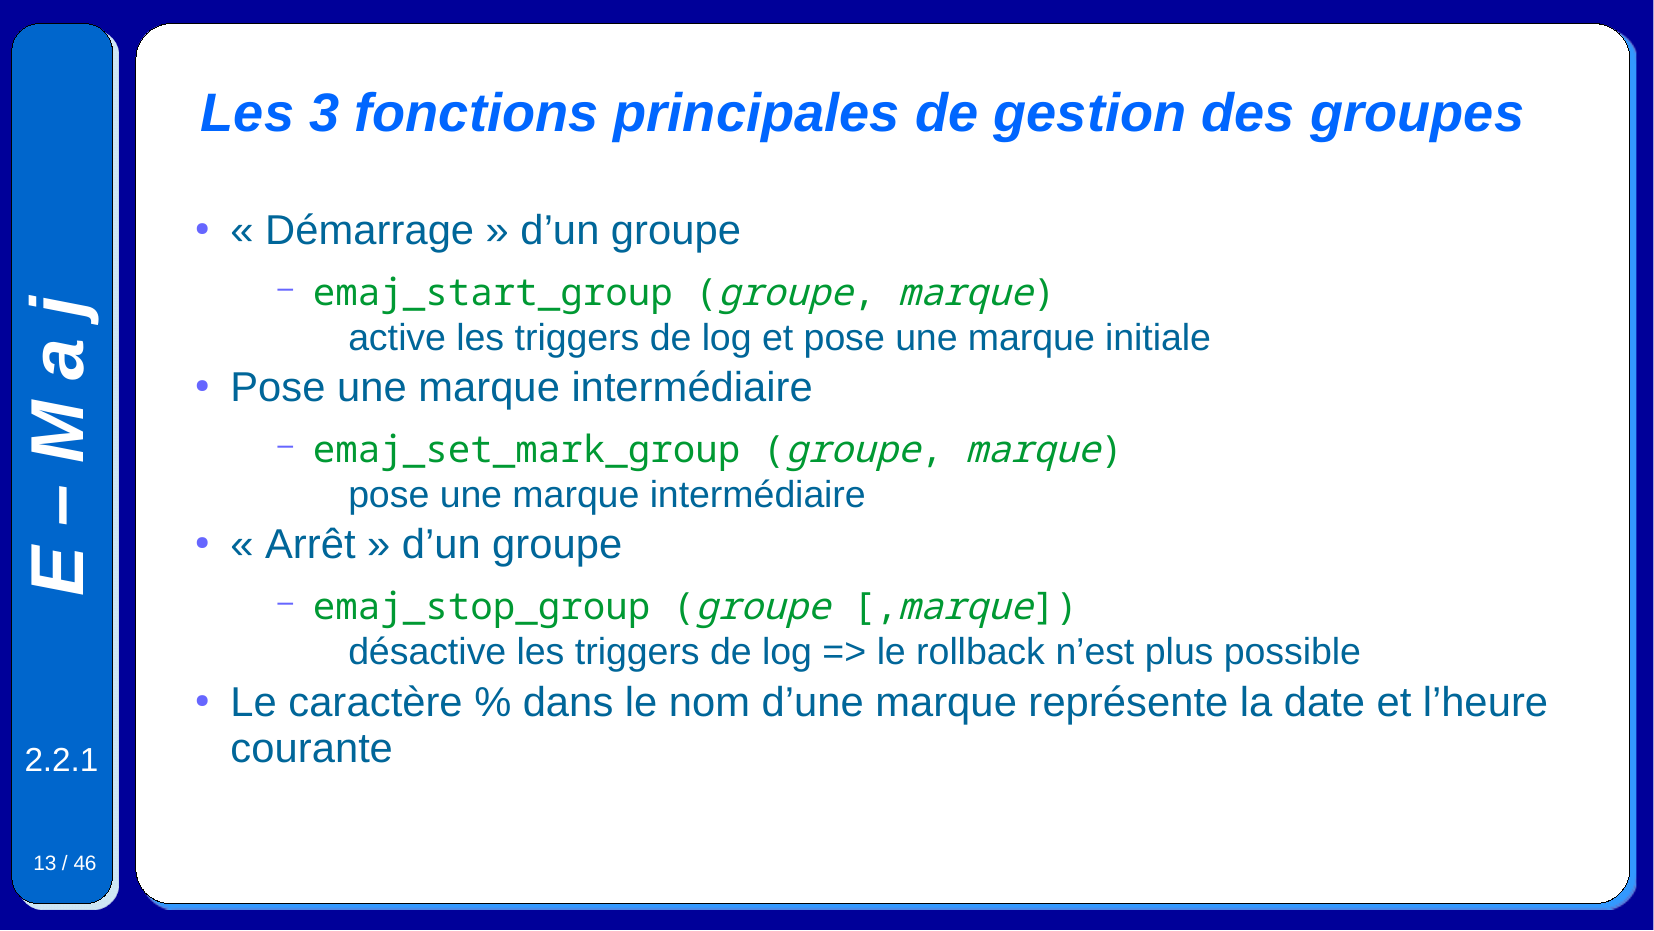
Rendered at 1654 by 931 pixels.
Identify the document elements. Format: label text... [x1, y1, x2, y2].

title Les 3 fonctions principales de gestion des groupes [200, 34, 1575, 191]
list « Démarrage » d’un groupe emaj_start_group (groupe, marque) active les triggers de log et pose une marque initiale Pose une marque intermédiaire emaj_set_mark_group (groupe, marque) pose une marque intermédiaire « Arrêt » d’un groupe emaj_stop_group (groupe [,marque]) désactive les triggers de log => le rollback n’est plus possible Le caractère % dans le nom d’une marque représente la date et l’heure courante [177, 206, 1587, 854]
